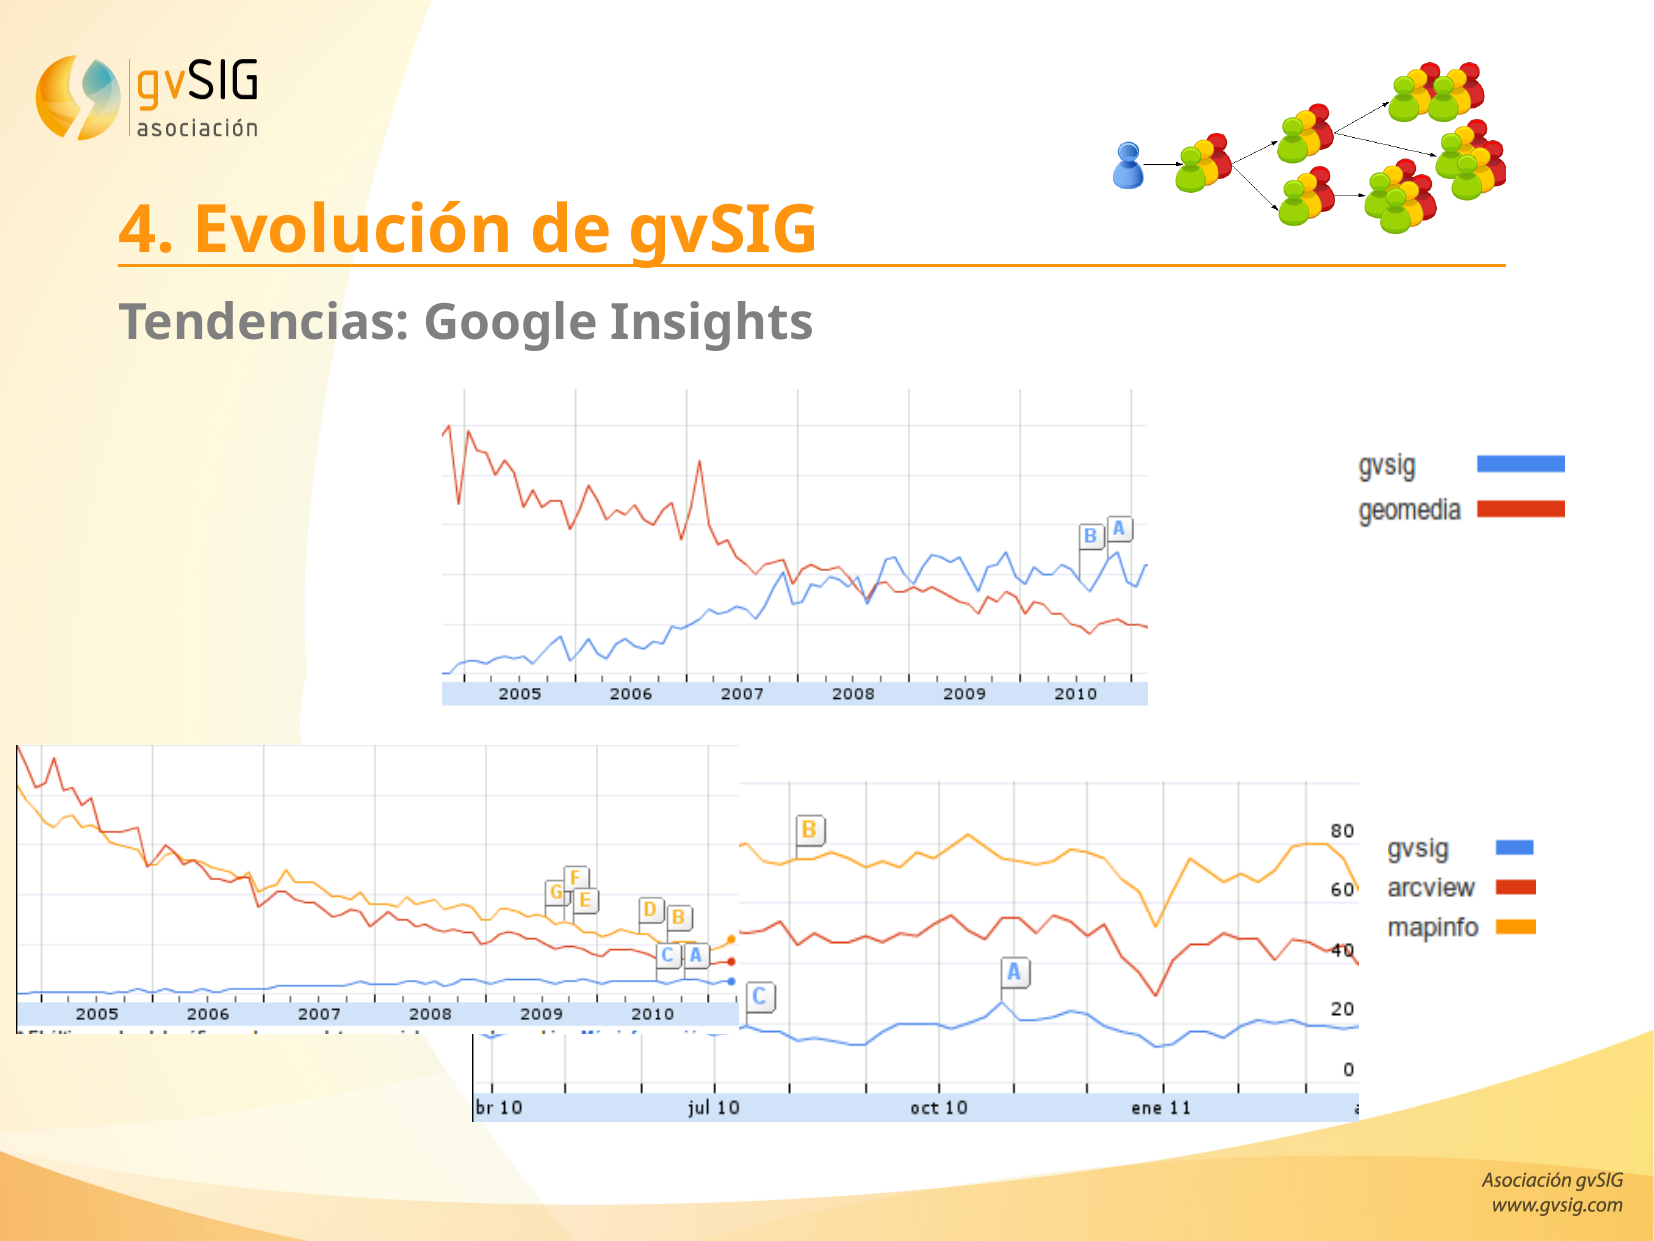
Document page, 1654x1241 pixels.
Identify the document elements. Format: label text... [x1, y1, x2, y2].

title Tendencias: Google Insights [118, 276, 1447, 365]
title 4. Evolución de gvSIG [118, 177, 1607, 276]
picture [0, 0, 1654, 1241]
